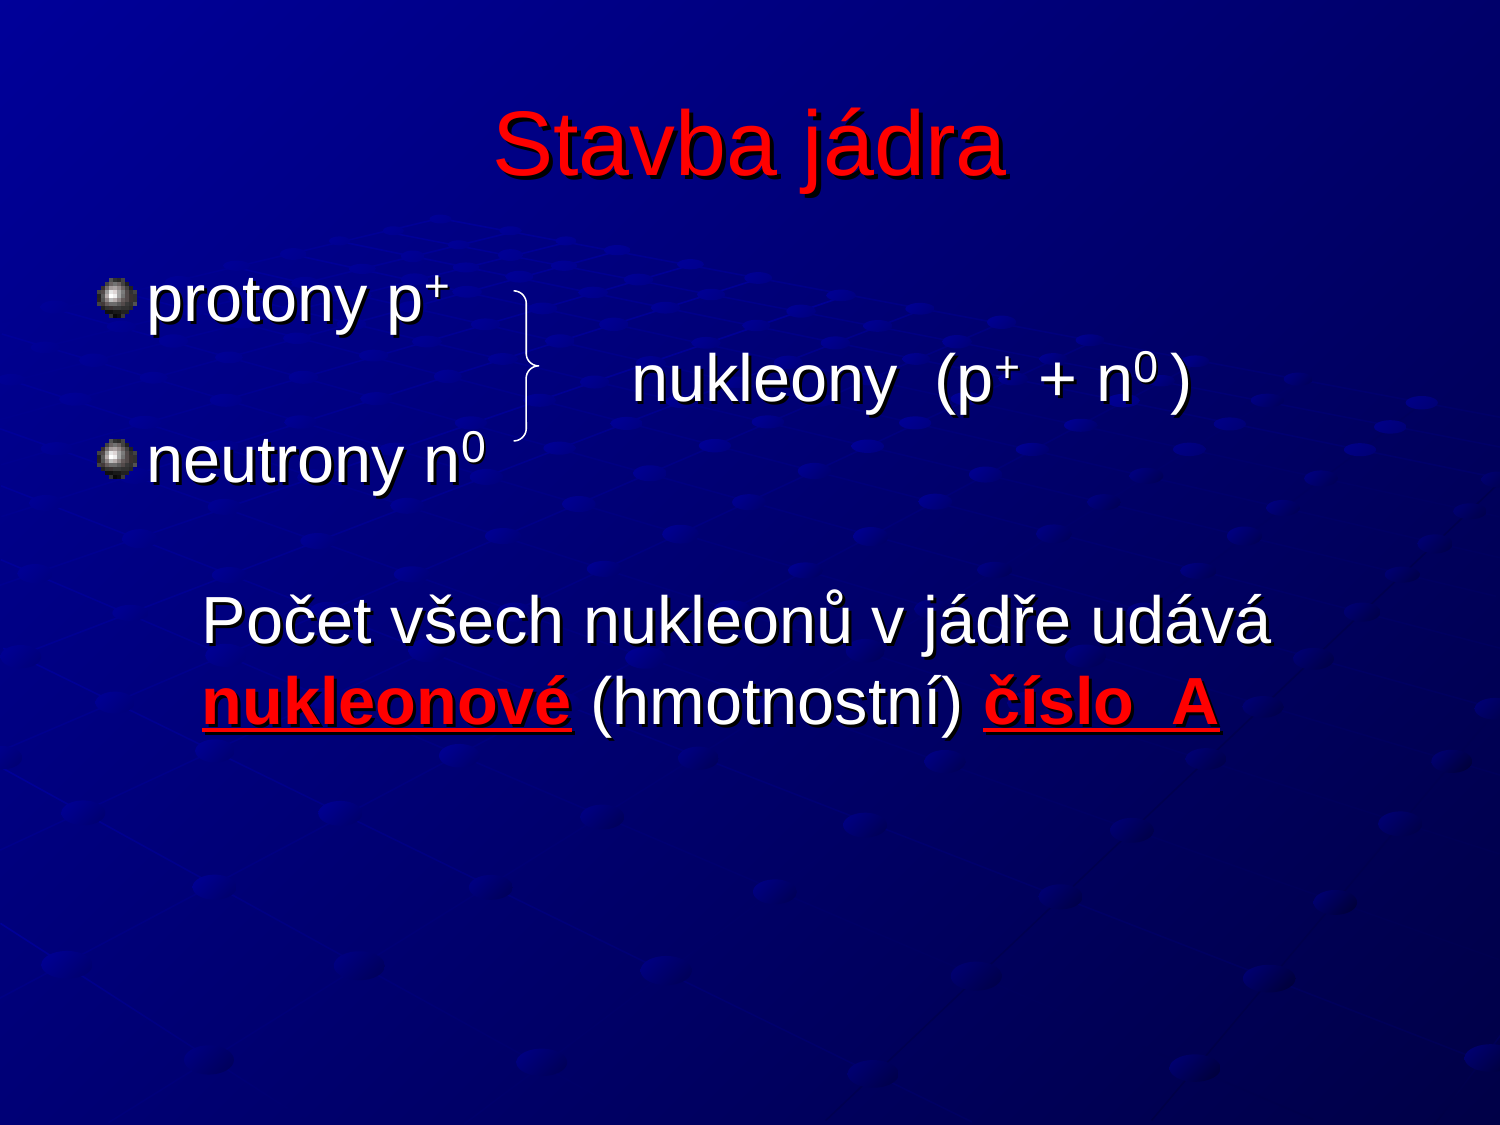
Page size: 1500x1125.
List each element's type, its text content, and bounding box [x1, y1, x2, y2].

list protony p+ nukleony (p+ + n0 ) neutrony n0 Počet všech nukleonů v jádře udává nukleonové (hmotnostní) číslo A [75, 262, 1447, 1005]
title Stavba jádra [75, 45, 1426, 233]
